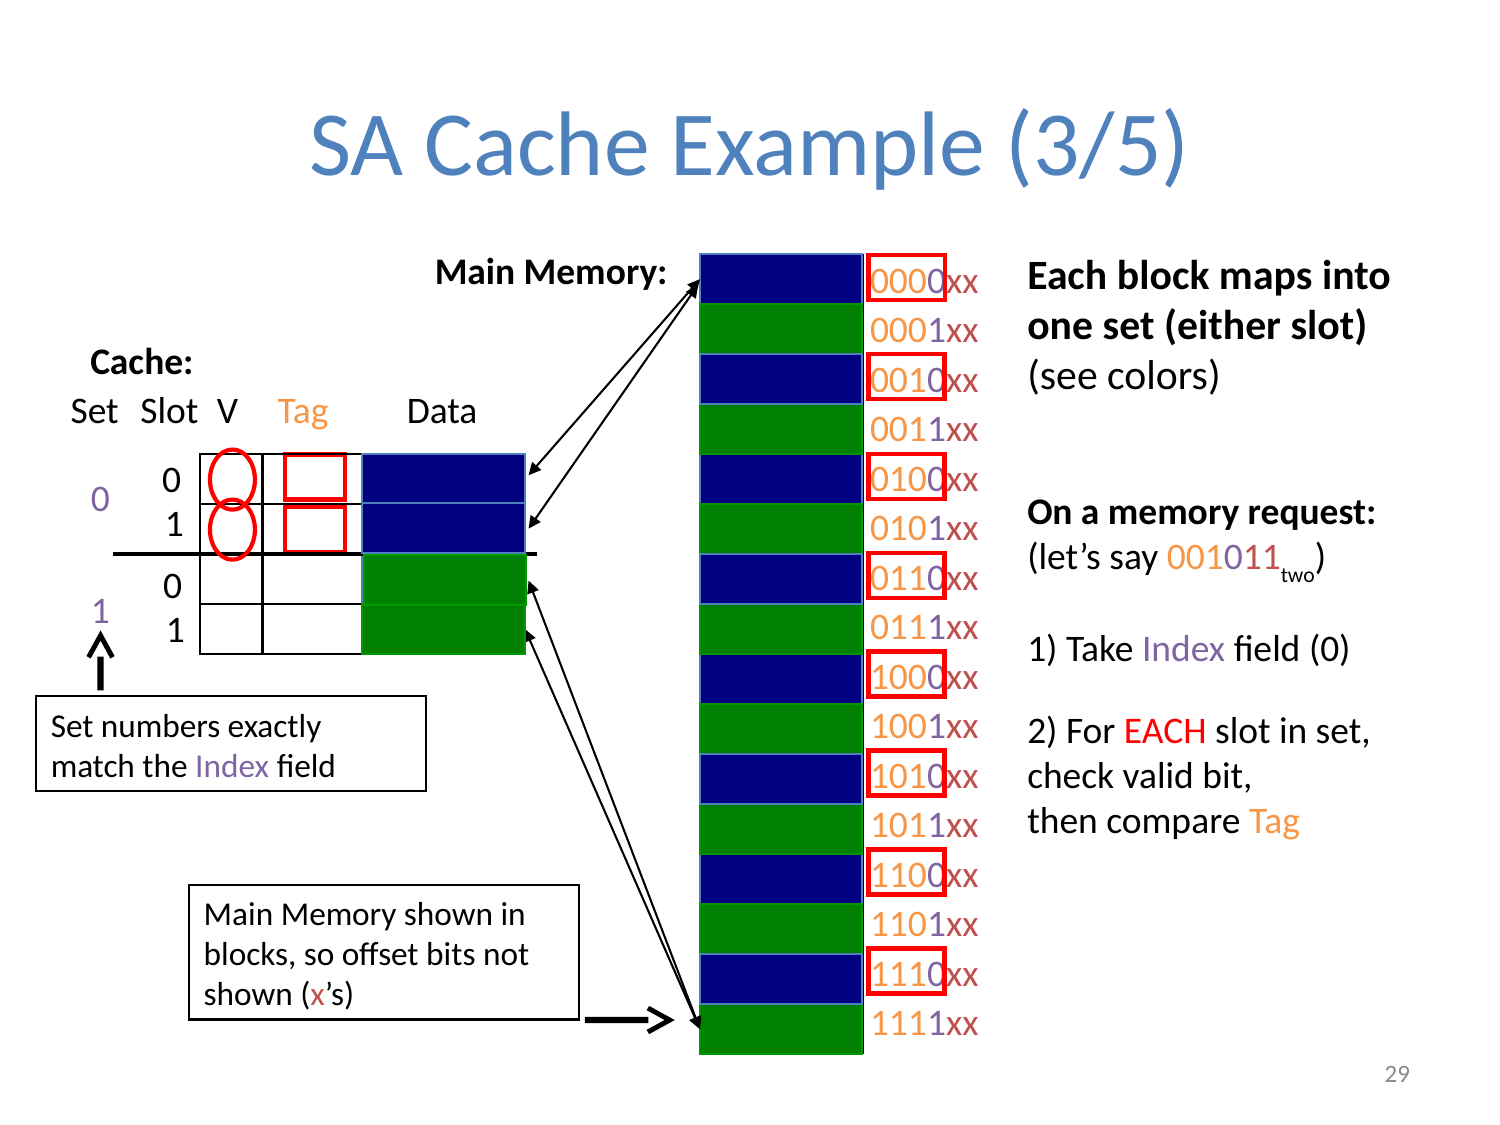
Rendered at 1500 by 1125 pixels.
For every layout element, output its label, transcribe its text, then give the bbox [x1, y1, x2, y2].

text_box Each block maps into one set (either slot) (see colors) [1012, 239, 1463, 405]
text_box Data [392, 379, 493, 439]
text_box 1 [150, 491, 199, 552]
title SA Cache Example (3/5) [75, 45, 1425, 233]
text_box Set [55, 379, 134, 439]
text_box Tag [262, 379, 344, 439]
text_box Main Memory shown in blocks, so offset bits not shown (x’s) [188, 884, 579, 1020]
text_box 0000xx 0001xx 0010xx 0011xx 0100xx 0101xx 0110xx 0111xx 1000xx 1001xx 1010xx 1011xx 1100xx 1101xx 1110xx 1111xx [855, 243, 1036, 1051]
text_box 0 [147, 447, 197, 508]
text_box 0 [76, 466, 125, 527]
text_box [362, 454, 525, 553]
text_box Main Memory: [419, 239, 690, 300]
text_box Set numbers exactly match the Index field [36, 696, 426, 792]
text_box Slot [134, 379, 214, 439]
text_box 0 [166, 470, 177, 490]
text_box V [214, 379, 254, 439]
text_box Cache: [75, 329, 209, 379]
slide_number <number> [1074, 1042, 1425, 1103]
text_box 1 [151, 598, 200, 658]
text_box 0 [167, 576, 178, 596]
text_box 0 [148, 554, 198, 614]
text_box [362, 554, 527, 655]
text_box On a memory request: (let’s say 001011two) 1) Take Index field (0) 2) For EACH slot in set, check valid bit, then compare Tag [1012, 479, 1463, 849]
text_box 1 [76, 579, 125, 639]
text_box [699, 254, 863, 1055]
